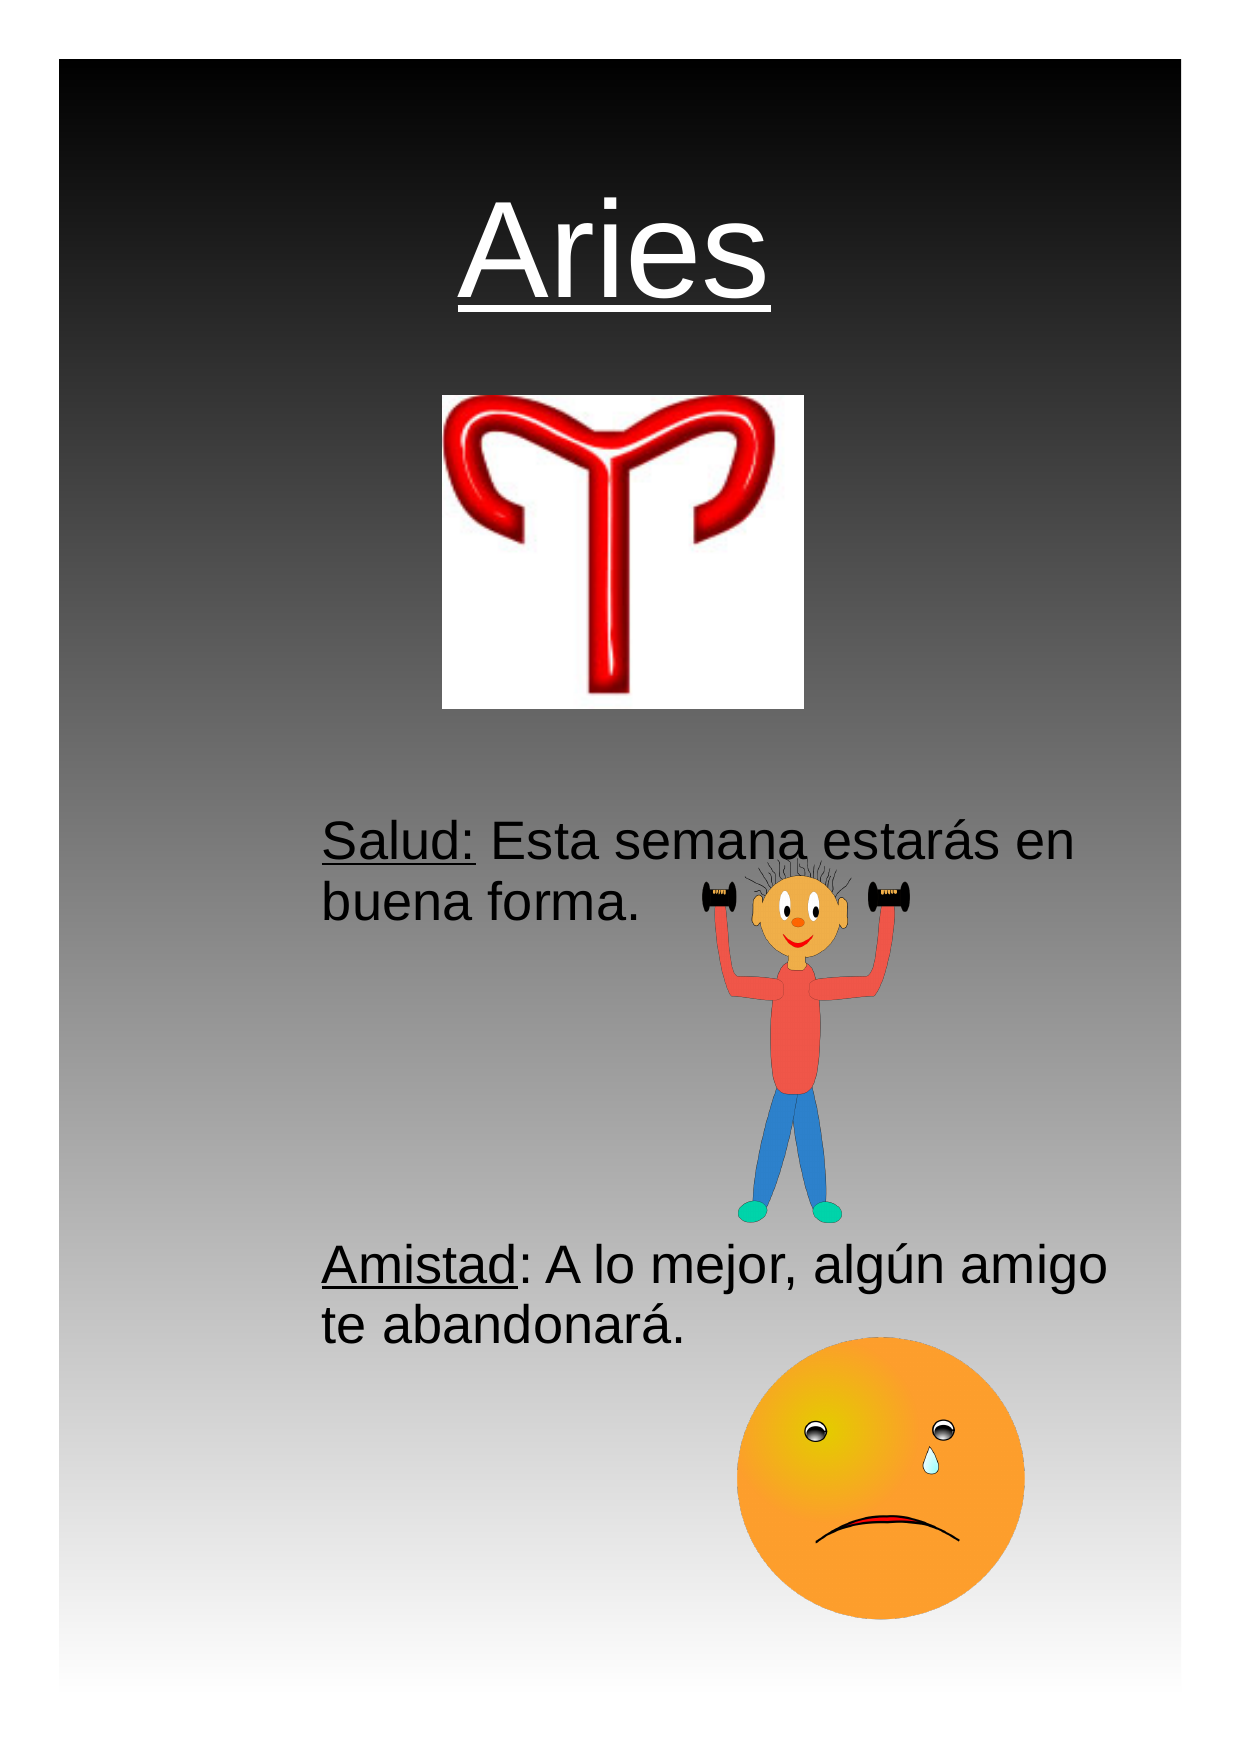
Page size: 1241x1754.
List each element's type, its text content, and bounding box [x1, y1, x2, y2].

text_box Aries [251, 165, 1008, 334]
picture [702, 856, 910, 1223]
picture [732, 1334, 1028, 1621]
picture [442, 395, 804, 709]
text_box Salud: Esta semana estarás en buena forma. Amistad: A lo mejor, algún amigo te abandonará. [307, 803, 1128, 1545]
